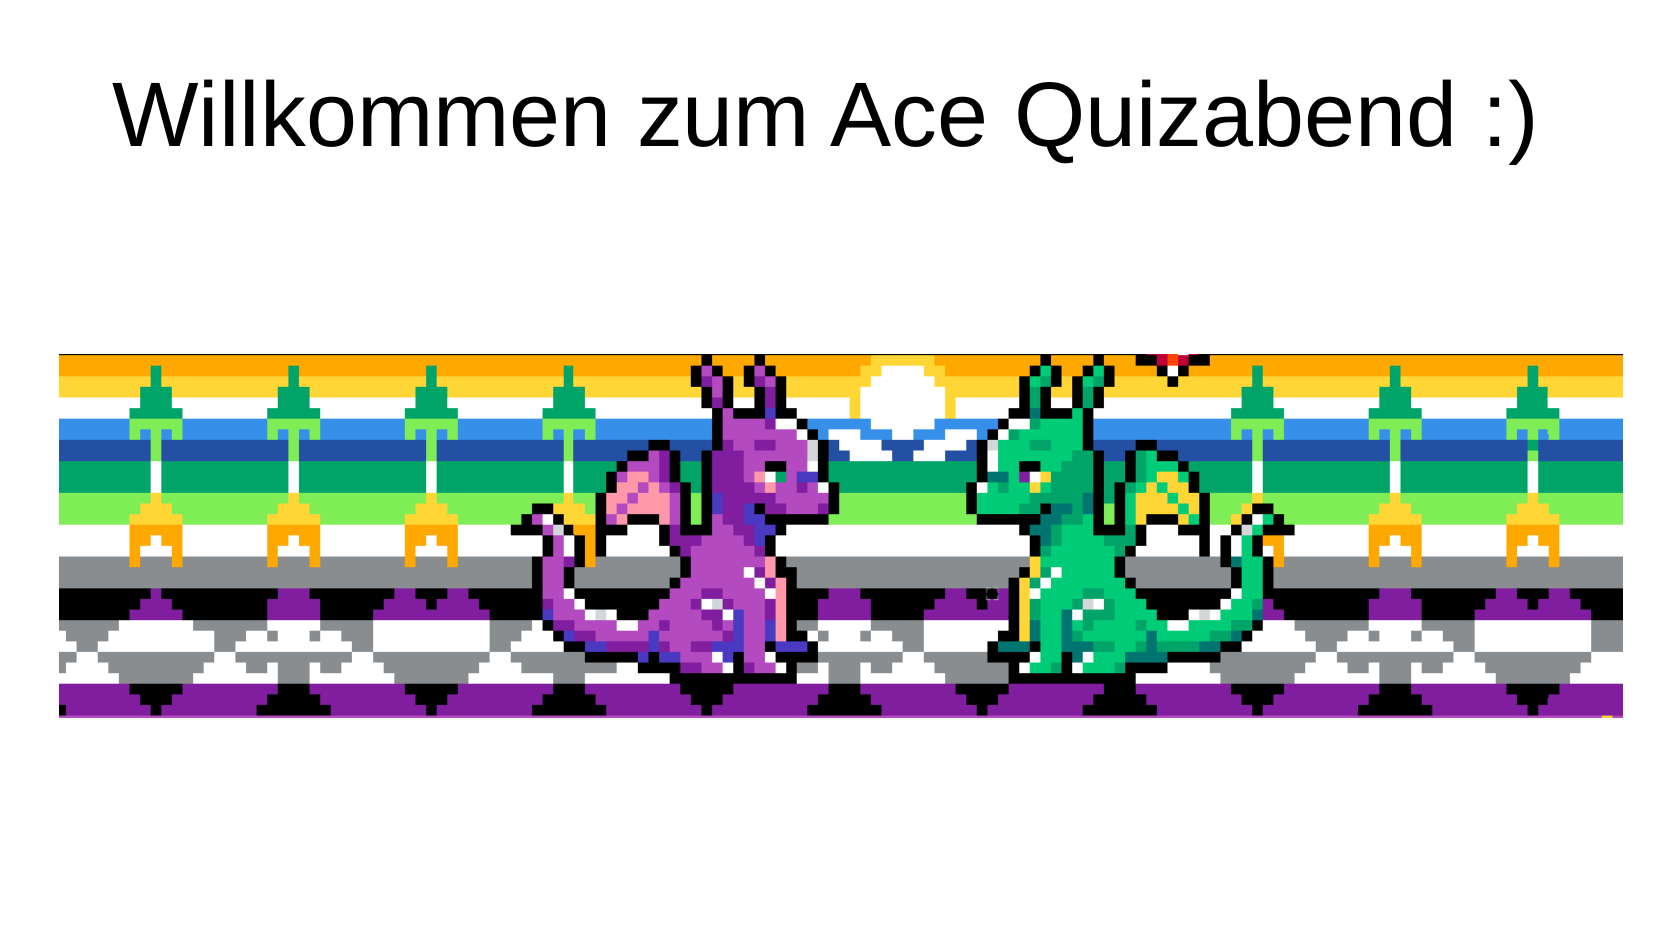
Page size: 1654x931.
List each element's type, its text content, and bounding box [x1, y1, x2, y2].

picture [59, 354, 1623, 718]
title Willkommen zum Ace Quizabend :) [82, 37, 1571, 193]
